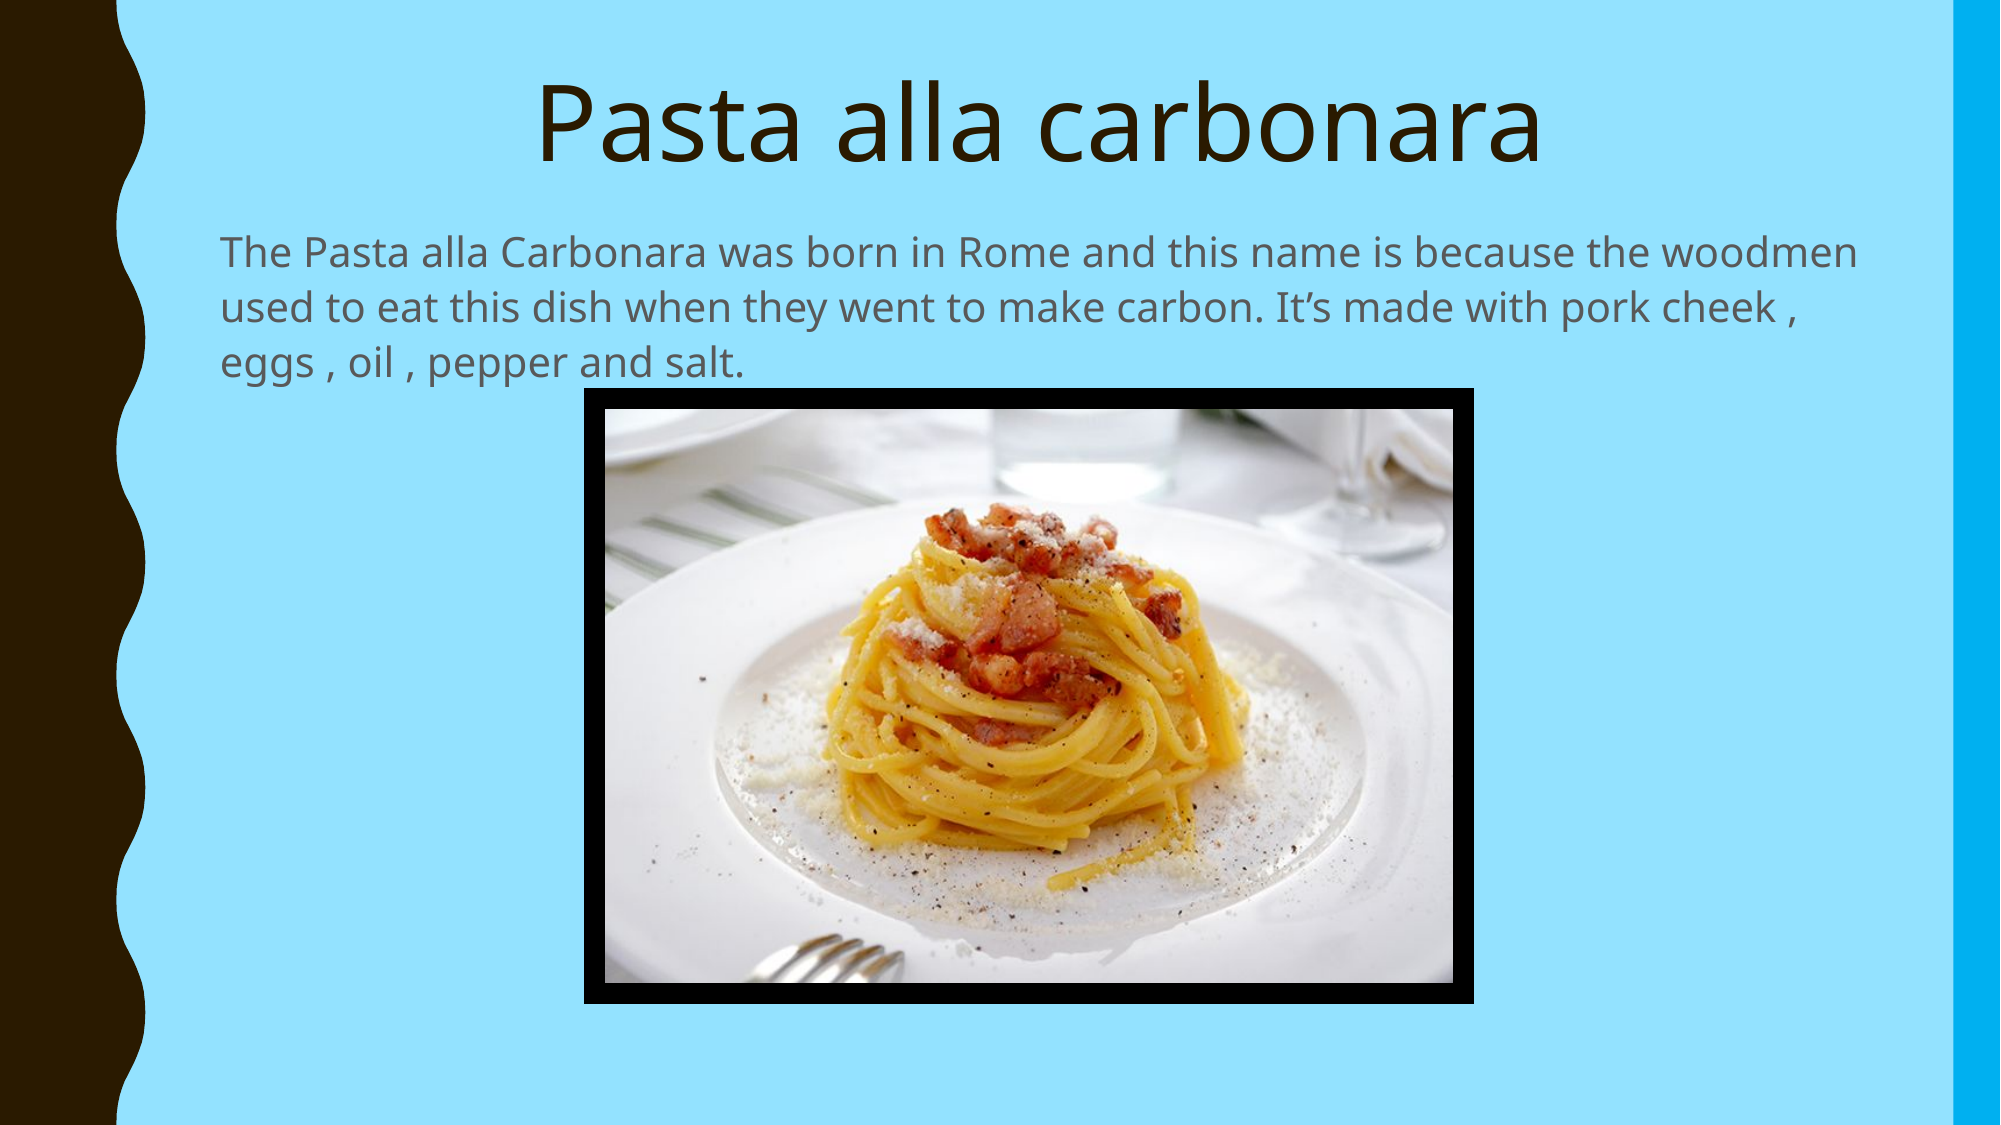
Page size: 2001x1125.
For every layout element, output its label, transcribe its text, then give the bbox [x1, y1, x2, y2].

picture [605, 408, 1454, 983]
title Pasta alla carbonara [205, 62, 1875, 213]
list The Pasta alla Carbonara was born in Rome and this name is because the woodmen used to eat this dish when they went to make carbon. It’s made with pork cheek , eggs , oil , pepper and salt. [205, 213, 1875, 965]
